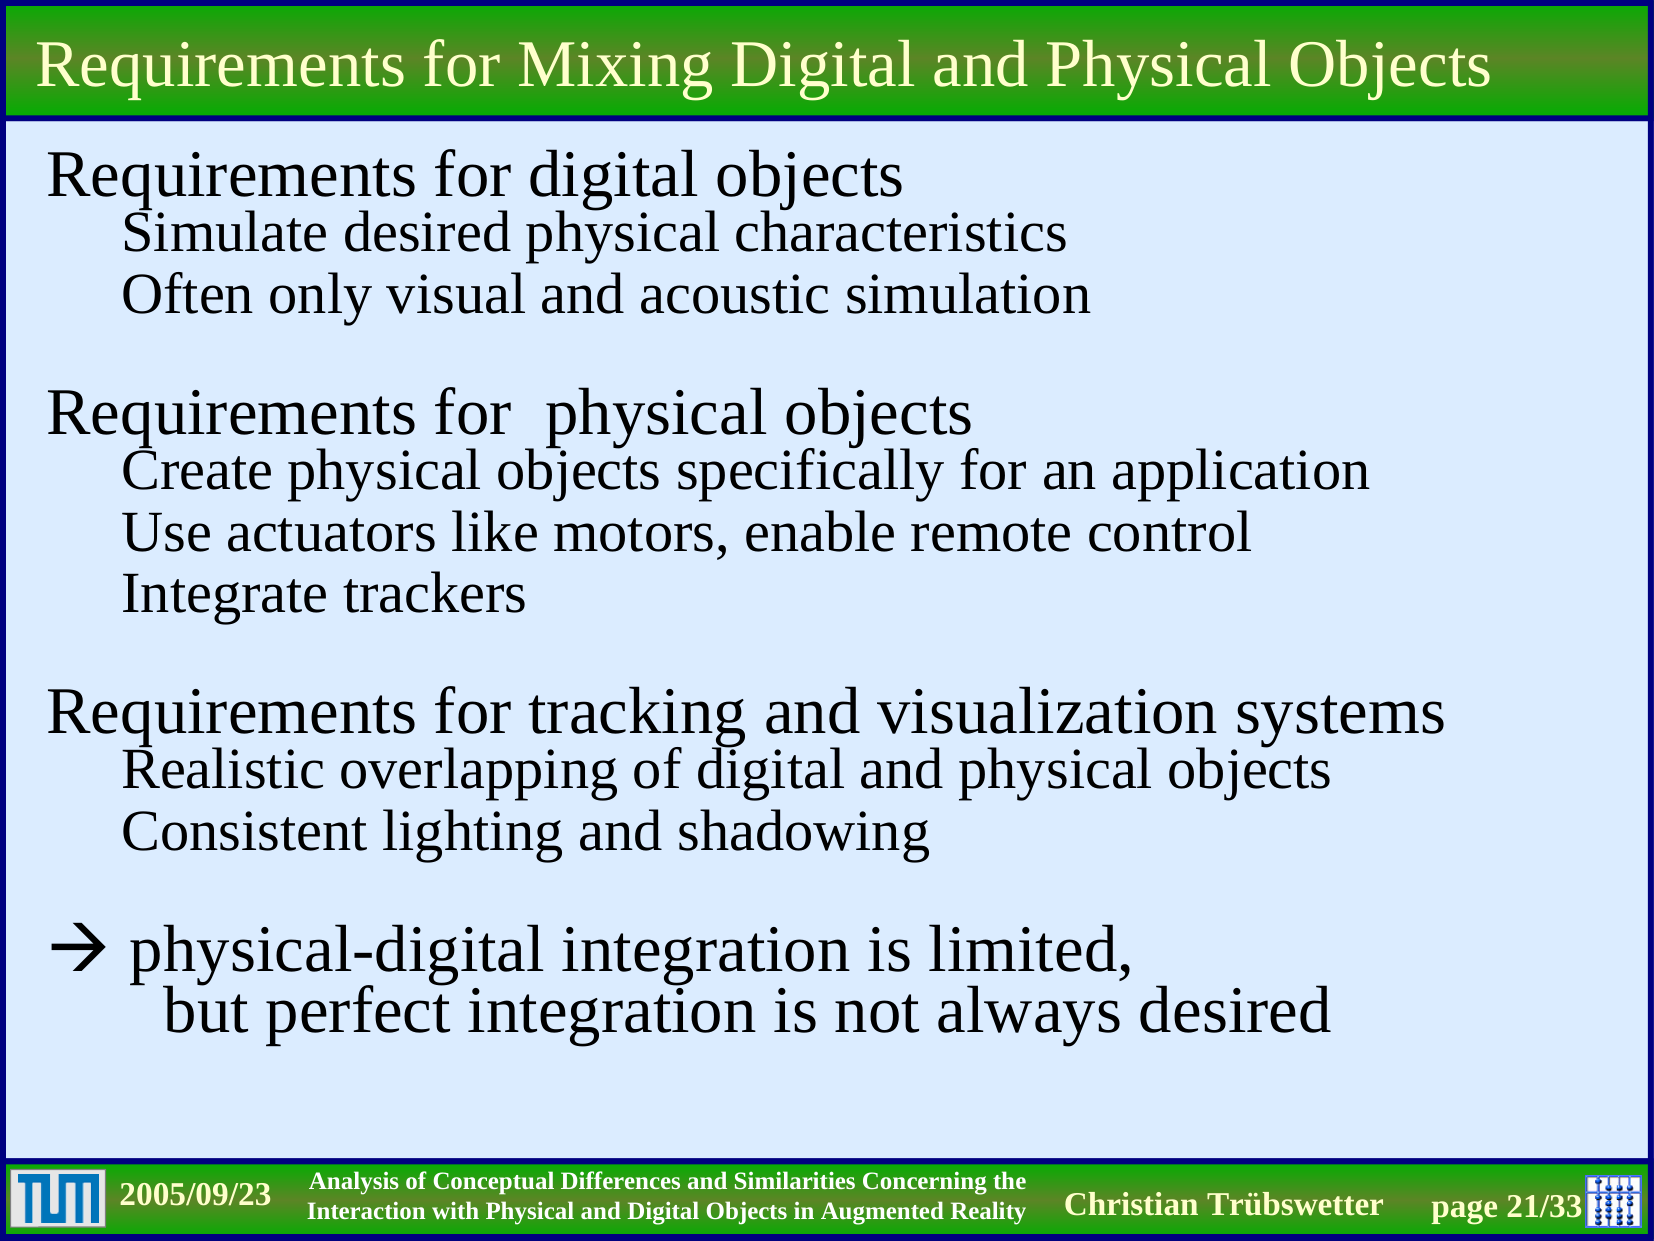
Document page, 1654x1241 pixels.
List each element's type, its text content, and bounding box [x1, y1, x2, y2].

picture [1585, 1175, 1642, 1228]
list Requirements for digital objects Simulate desired physical characteristics Often only visual and acoustic simulation Requirements for physical objects Create physical objects specifically for an application Use actuators like motors, enable remote control Integrate trackers Requirements for tracking and visualization systems Realistic overlapping of digital and physical objects Consistent lighting and shadowing  physical-digital integration is limited, but perfect integration is not always desired [29, 147, 1622, 1140]
title Requirements for Mixing Digital and Physical Objects [35, 0, 1628, 176]
picture [18, 1174, 99, 1223]
